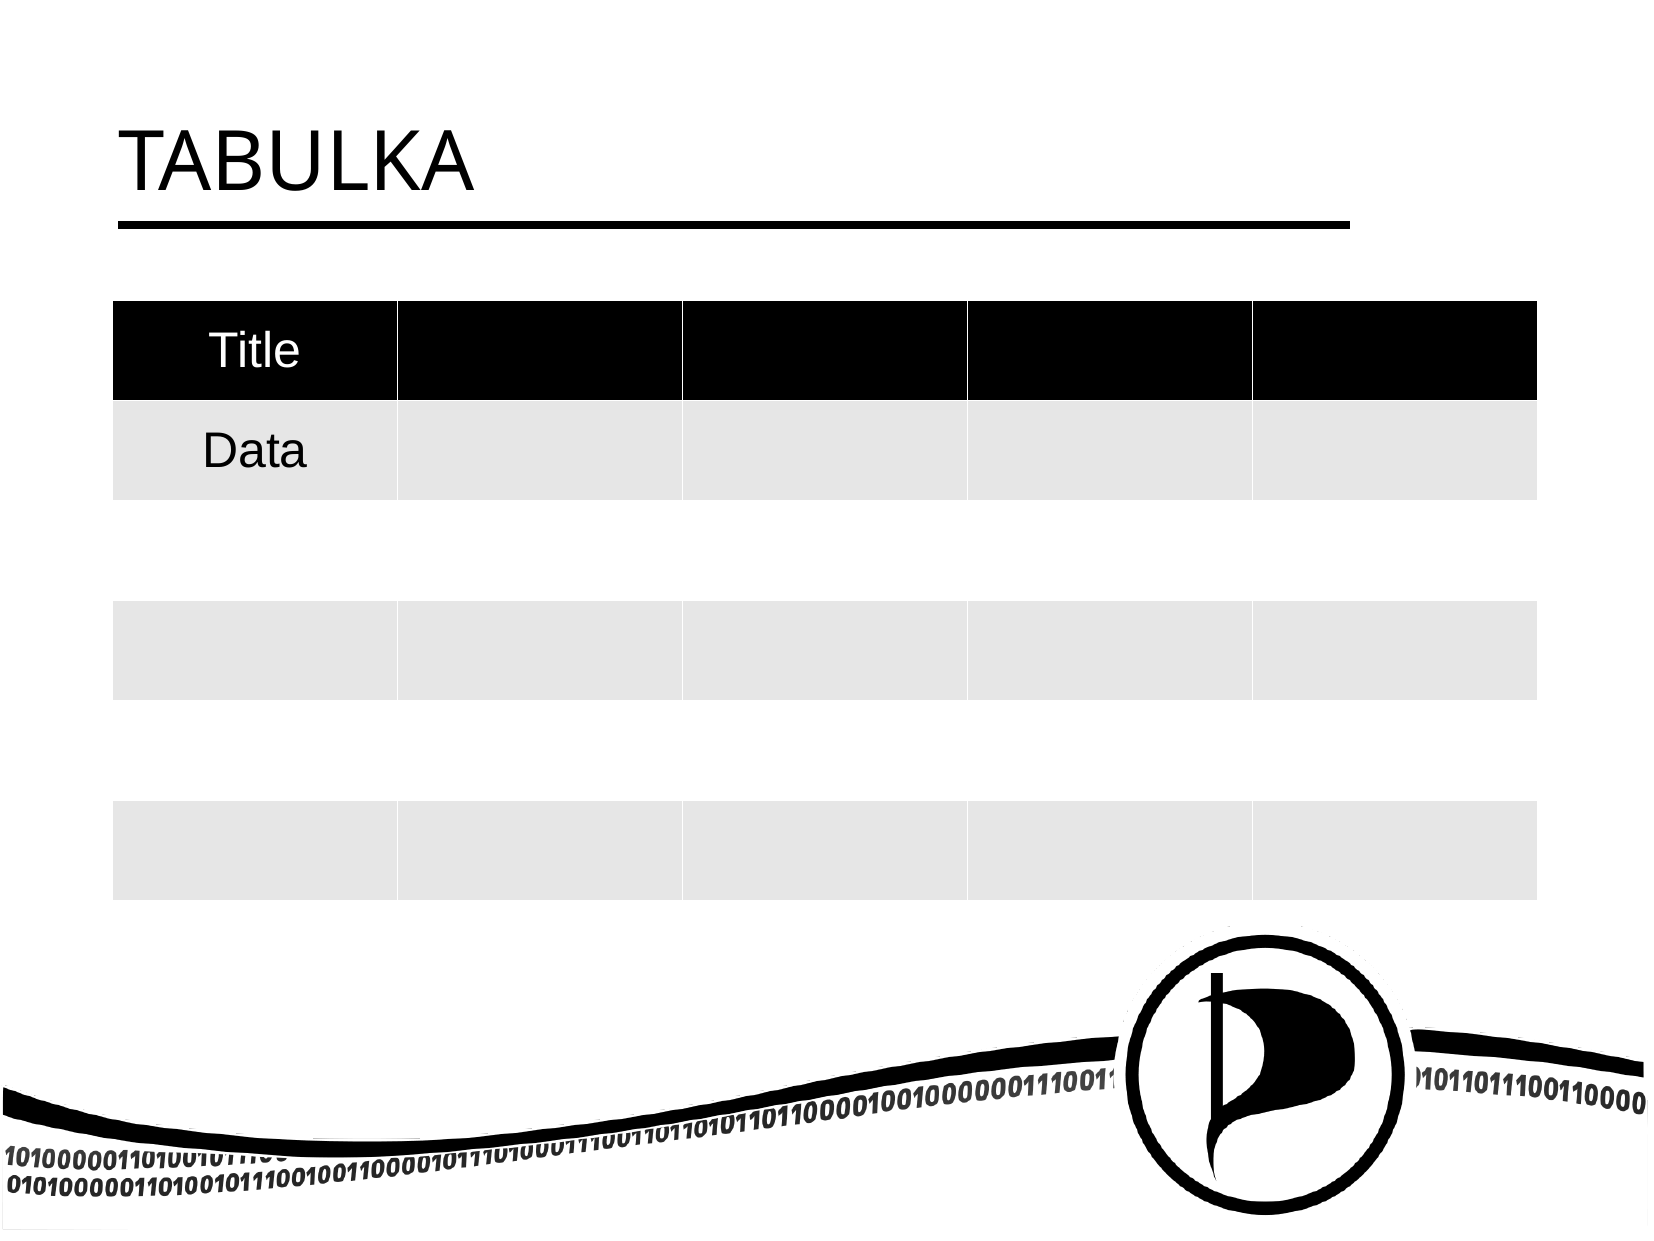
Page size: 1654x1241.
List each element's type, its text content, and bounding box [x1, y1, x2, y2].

table_cell [398, 401, 682, 500]
table_cell [683, 401, 967, 500]
table_cell [113, 601, 397, 700]
picture [0, 922, 1648, 1230]
table_cell [113, 701, 397, 800]
table_header [683, 301, 967, 400]
title TABULKA [118, 8, 1576, 216]
table_cell [113, 501, 397, 600]
table_cell [398, 601, 682, 700]
table_cell [968, 501, 1252, 600]
table_cell [1253, 401, 1537, 500]
table_header Title [113, 301, 397, 400]
table_cell [968, 401, 1252, 500]
table_cell [1253, 801, 1537, 900]
table_cell [683, 801, 967, 900]
table_cell [398, 801, 682, 900]
table_cell [1253, 501, 1537, 600]
table_header [398, 301, 682, 400]
table_cell [683, 501, 967, 600]
table_cell [968, 701, 1252, 800]
table_cell [1253, 601, 1537, 700]
table_cell [1253, 701, 1537, 800]
table_cell [968, 801, 1252, 900]
table_header [1253, 301, 1537, 400]
table_cell [398, 501, 682, 600]
table_cell [398, 701, 682, 800]
table_cell [113, 801, 397, 900]
table_cell [683, 601, 967, 700]
table_header [968, 301, 1252, 400]
table_cell Data [113, 401, 397, 500]
table_cell [683, 701, 967, 800]
table_cell [968, 601, 1252, 700]
